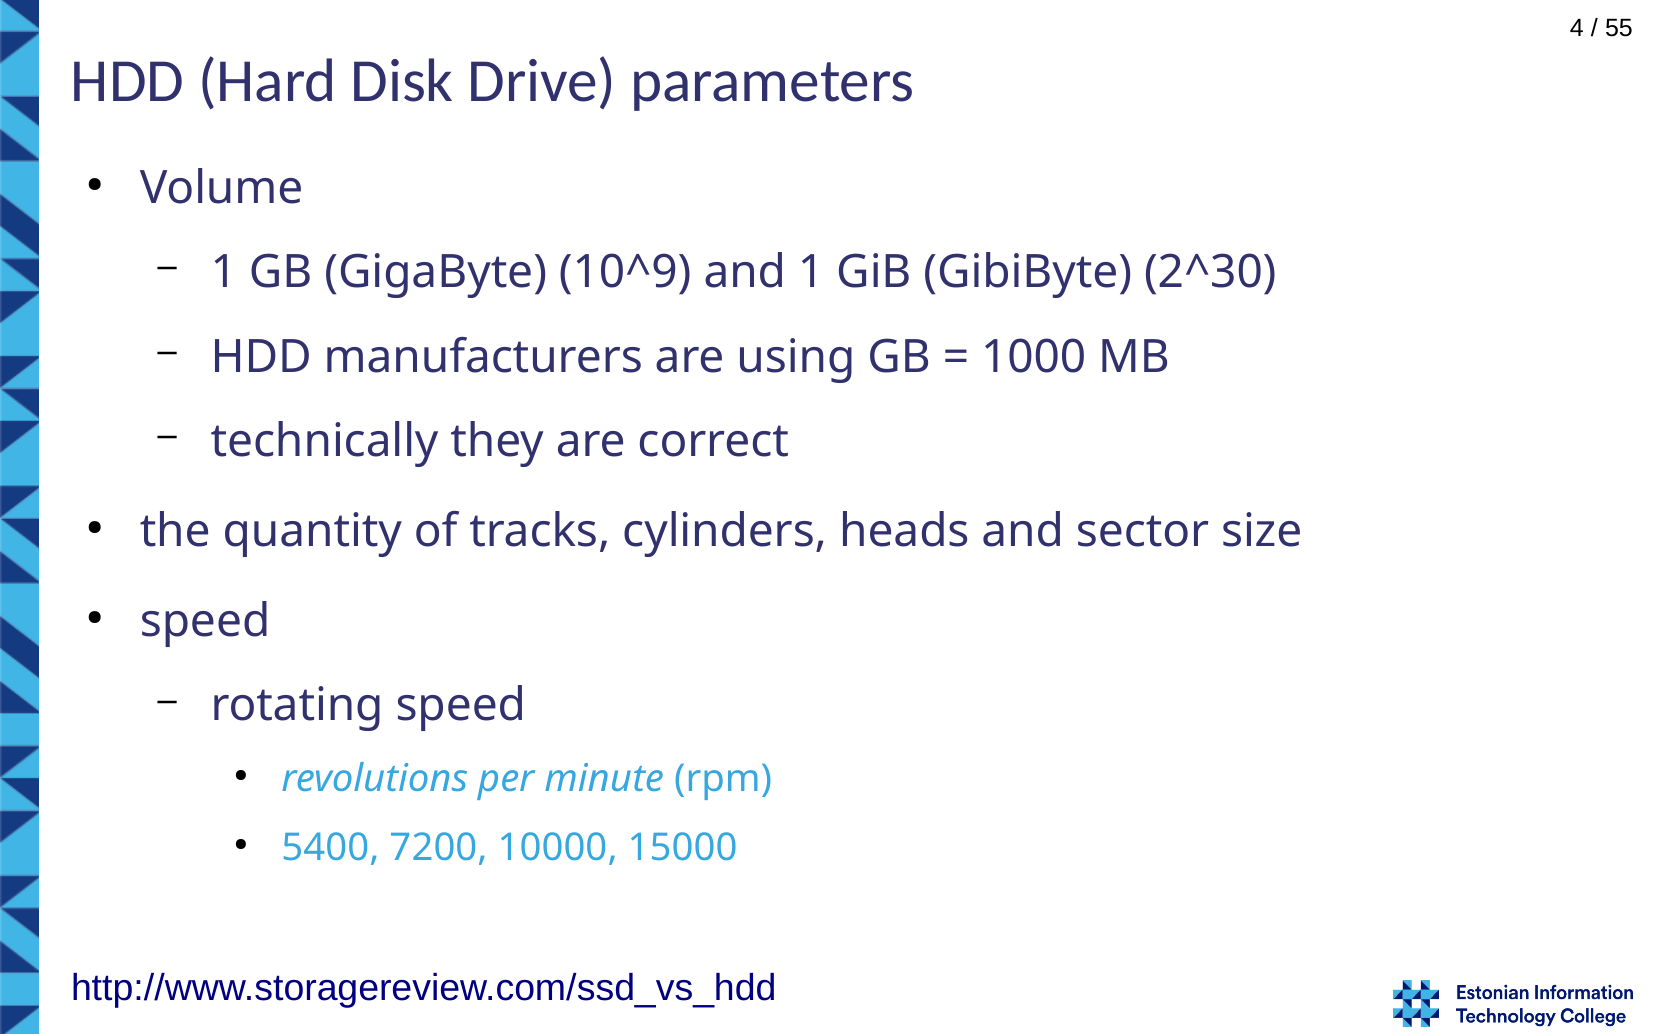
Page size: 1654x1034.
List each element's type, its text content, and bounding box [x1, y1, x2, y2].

list Volume 1 GB (GigaByte) (10^9) and 1 GiB (GibiByte) (2^30) HDD manufacturers are using GB = 1000 MB technically they are correct the quantity of tracks, cylinders, heads and sector size speed rotating speed revolutions per minute (rpm) 5400, 7200, 10000, 15000 [68, 153, 1630, 957]
title HDD (Hard Disk Drive) parameters [70, 41, 1630, 130]
text_box http://www.storagereview.com/ssd_vs_hdd [56, 959, 792, 1016]
picture [1393, 980, 1633, 1027]
